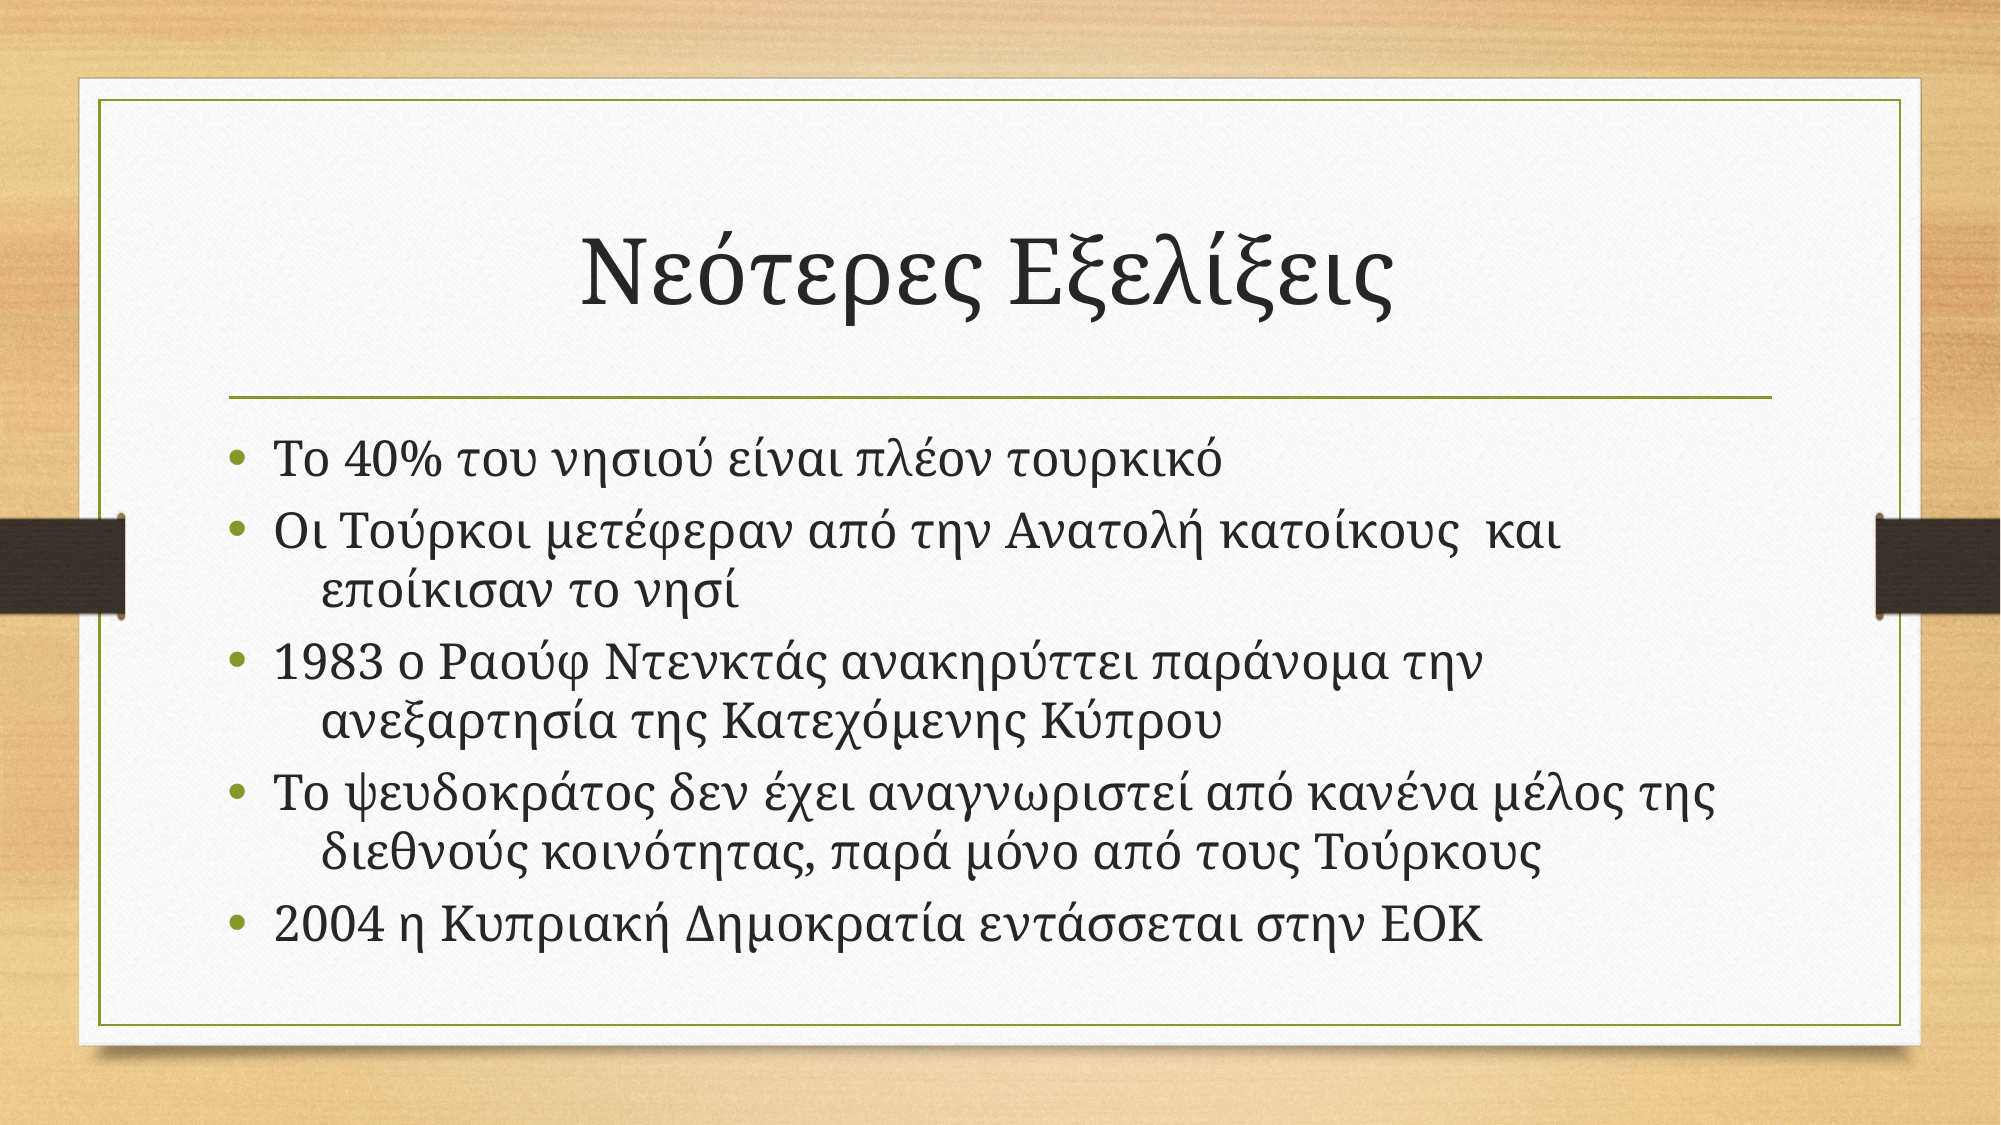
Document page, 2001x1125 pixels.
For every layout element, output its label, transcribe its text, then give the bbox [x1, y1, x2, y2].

list Το 40% του νησιού είναι πλέον τουρκικό Οι Τούρκοι μετέφεραν από την Ανατολή κατοίκους και εποίκισαν το νησί 1983 ο Ραούφ Ντενκτάς ανακηρύττει παράνομα την ανεξαρτησία της Κατεχόμενης Κύπρου Το ψευδοκράτος δεν έχει αναγνωριστεί από κανένα μέλος της διεθνούς κοινότητας, παρά μόνο από τους Τούρκους 2004 η Κυπριακή Δημοκρατία εντάσσεται στην ΕΟΚ [212, 419, 1788, 964]
title Νεότερες Εξελίξεις [212, 161, 1788, 376]
